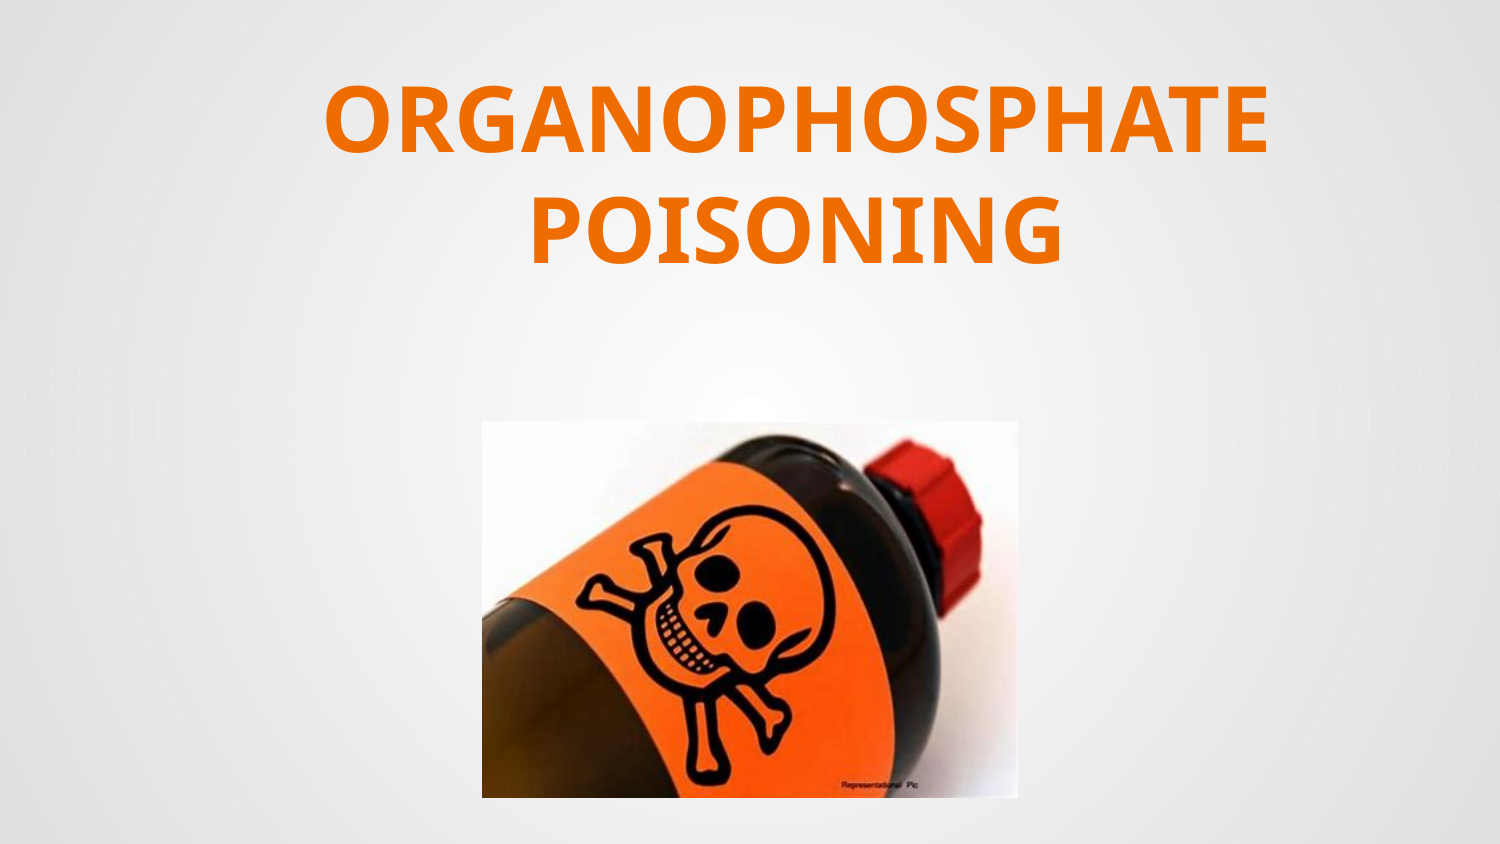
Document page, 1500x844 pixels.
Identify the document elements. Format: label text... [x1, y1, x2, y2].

title ORGANOPHOSPHATE POISONING [94, 0, 1500, 343]
picture [482, 421, 1018, 798]
